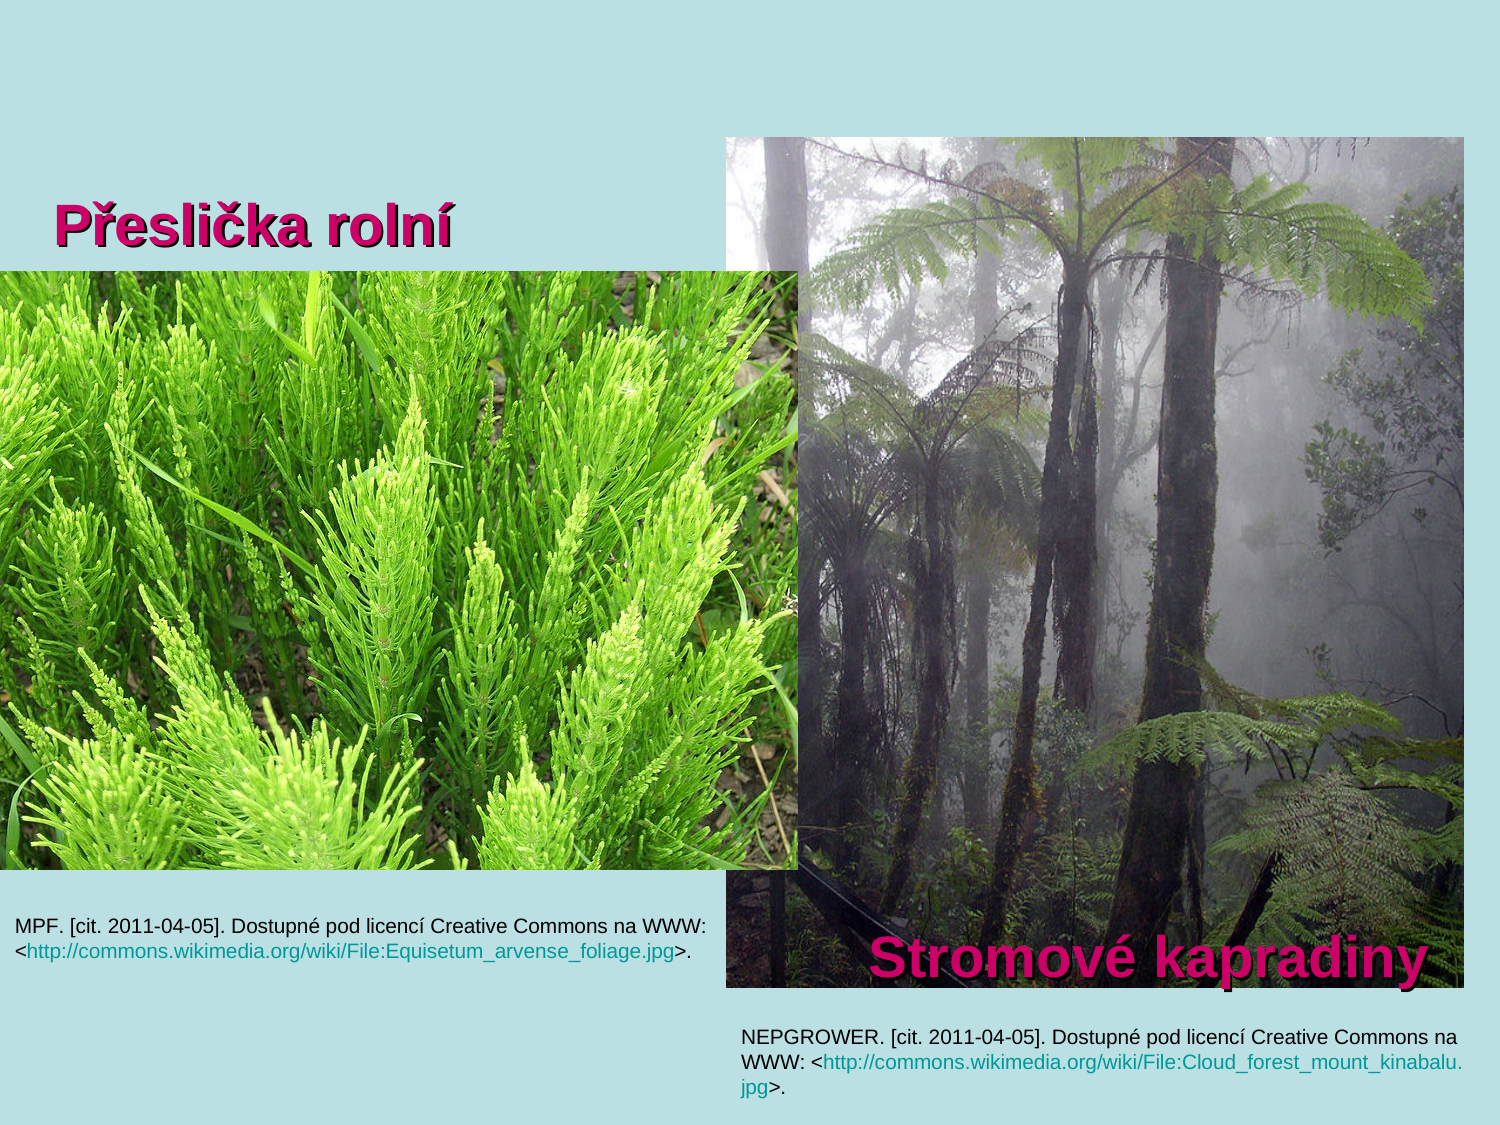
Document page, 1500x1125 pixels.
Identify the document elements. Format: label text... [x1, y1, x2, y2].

text_box Přeslička rolní [38, 179, 467, 265]
text_box NEPGROWER. [cit. 2011-04-05]. Dostupné pod licencí Creative Commons na WWW: <http://commons.wikimedia.org/wiki/File:Cloud_forest_mount_kinabalu.jpg>. [726, 1015, 1500, 1107]
text_box MPF. [cit. 2011-04-05]. Dostupné pod licencí Creative Commons na WWW: <http://commons.wikimedia.org/wiki/File:Equisetum_arvense_foliage.jpg>. [0, 904, 727, 971]
picture [0, 137, 1464, 988]
text_box Stromové kapradiny [853, 911, 1445, 998]
